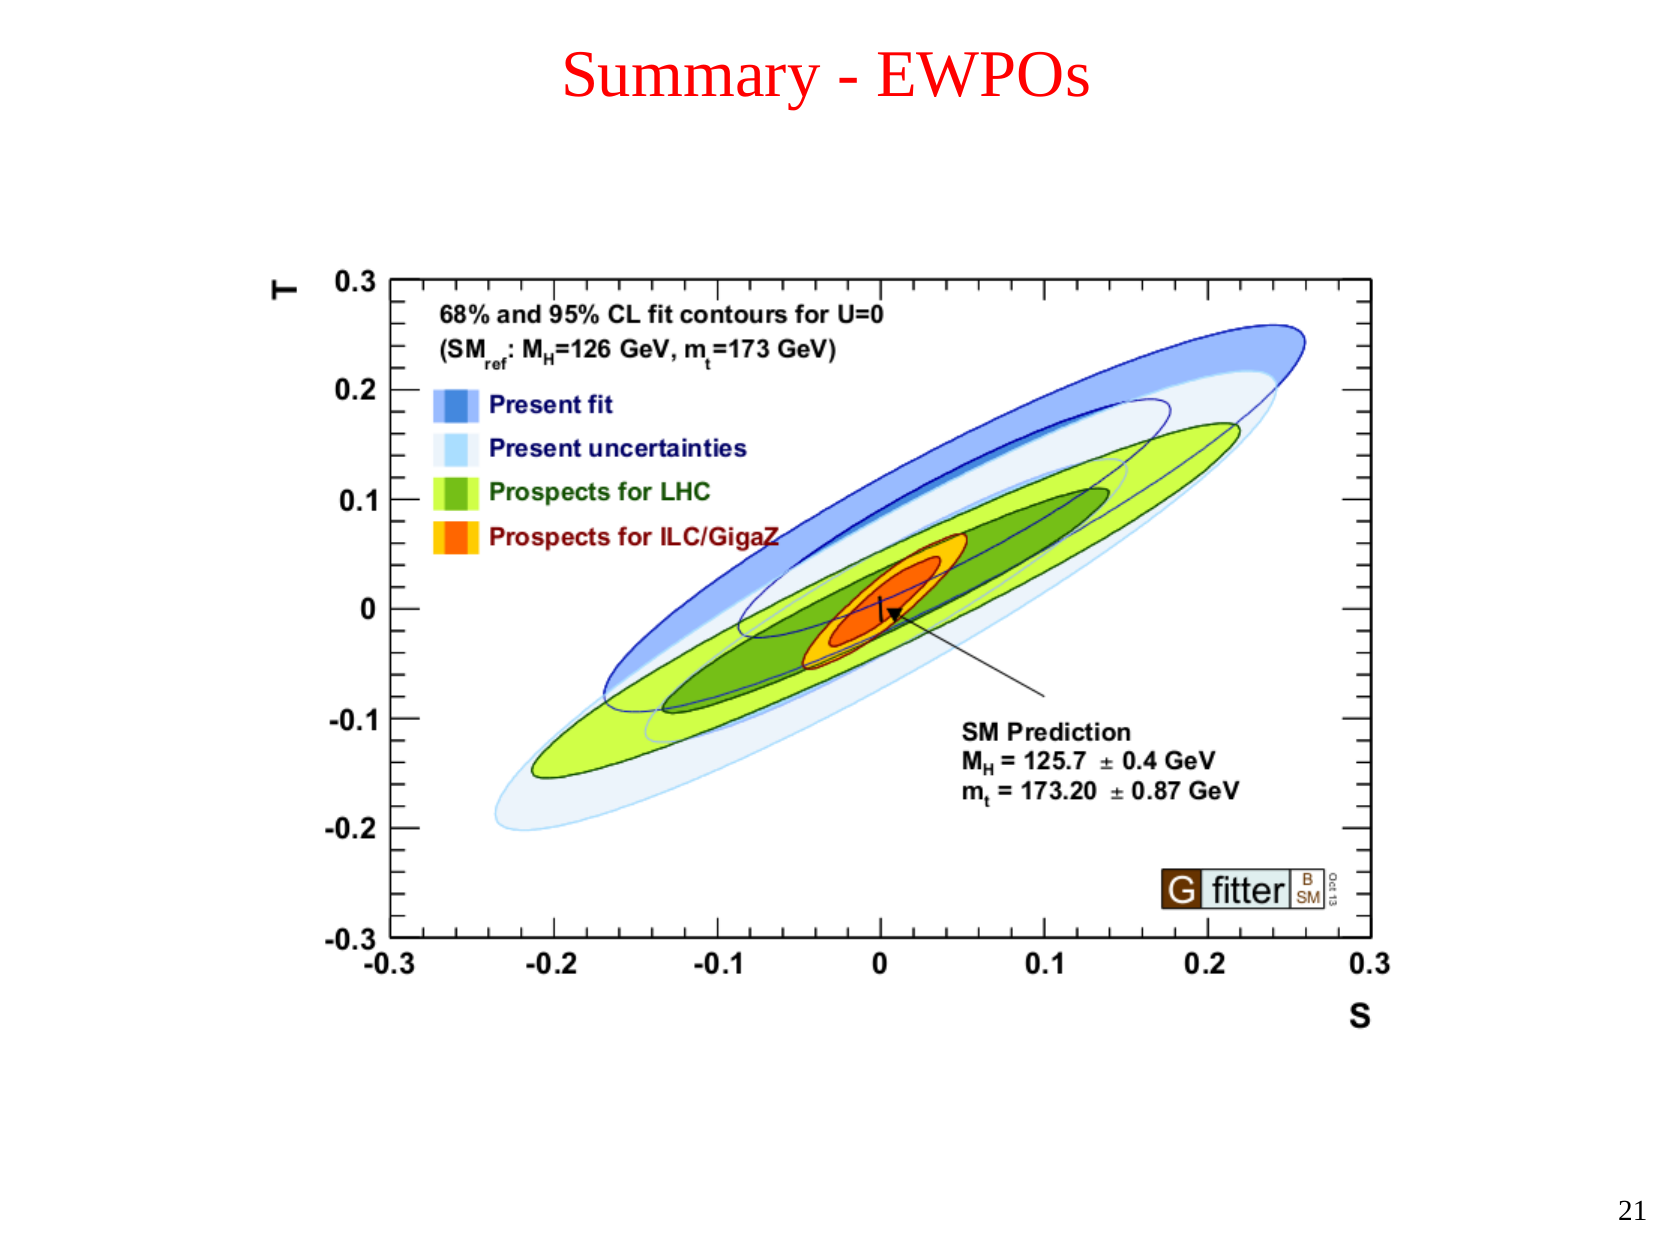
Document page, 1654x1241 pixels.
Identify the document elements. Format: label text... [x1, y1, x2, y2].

title Summary - EWPOs [128, 5, 1541, 144]
picture [249, 233, 1430, 1034]
